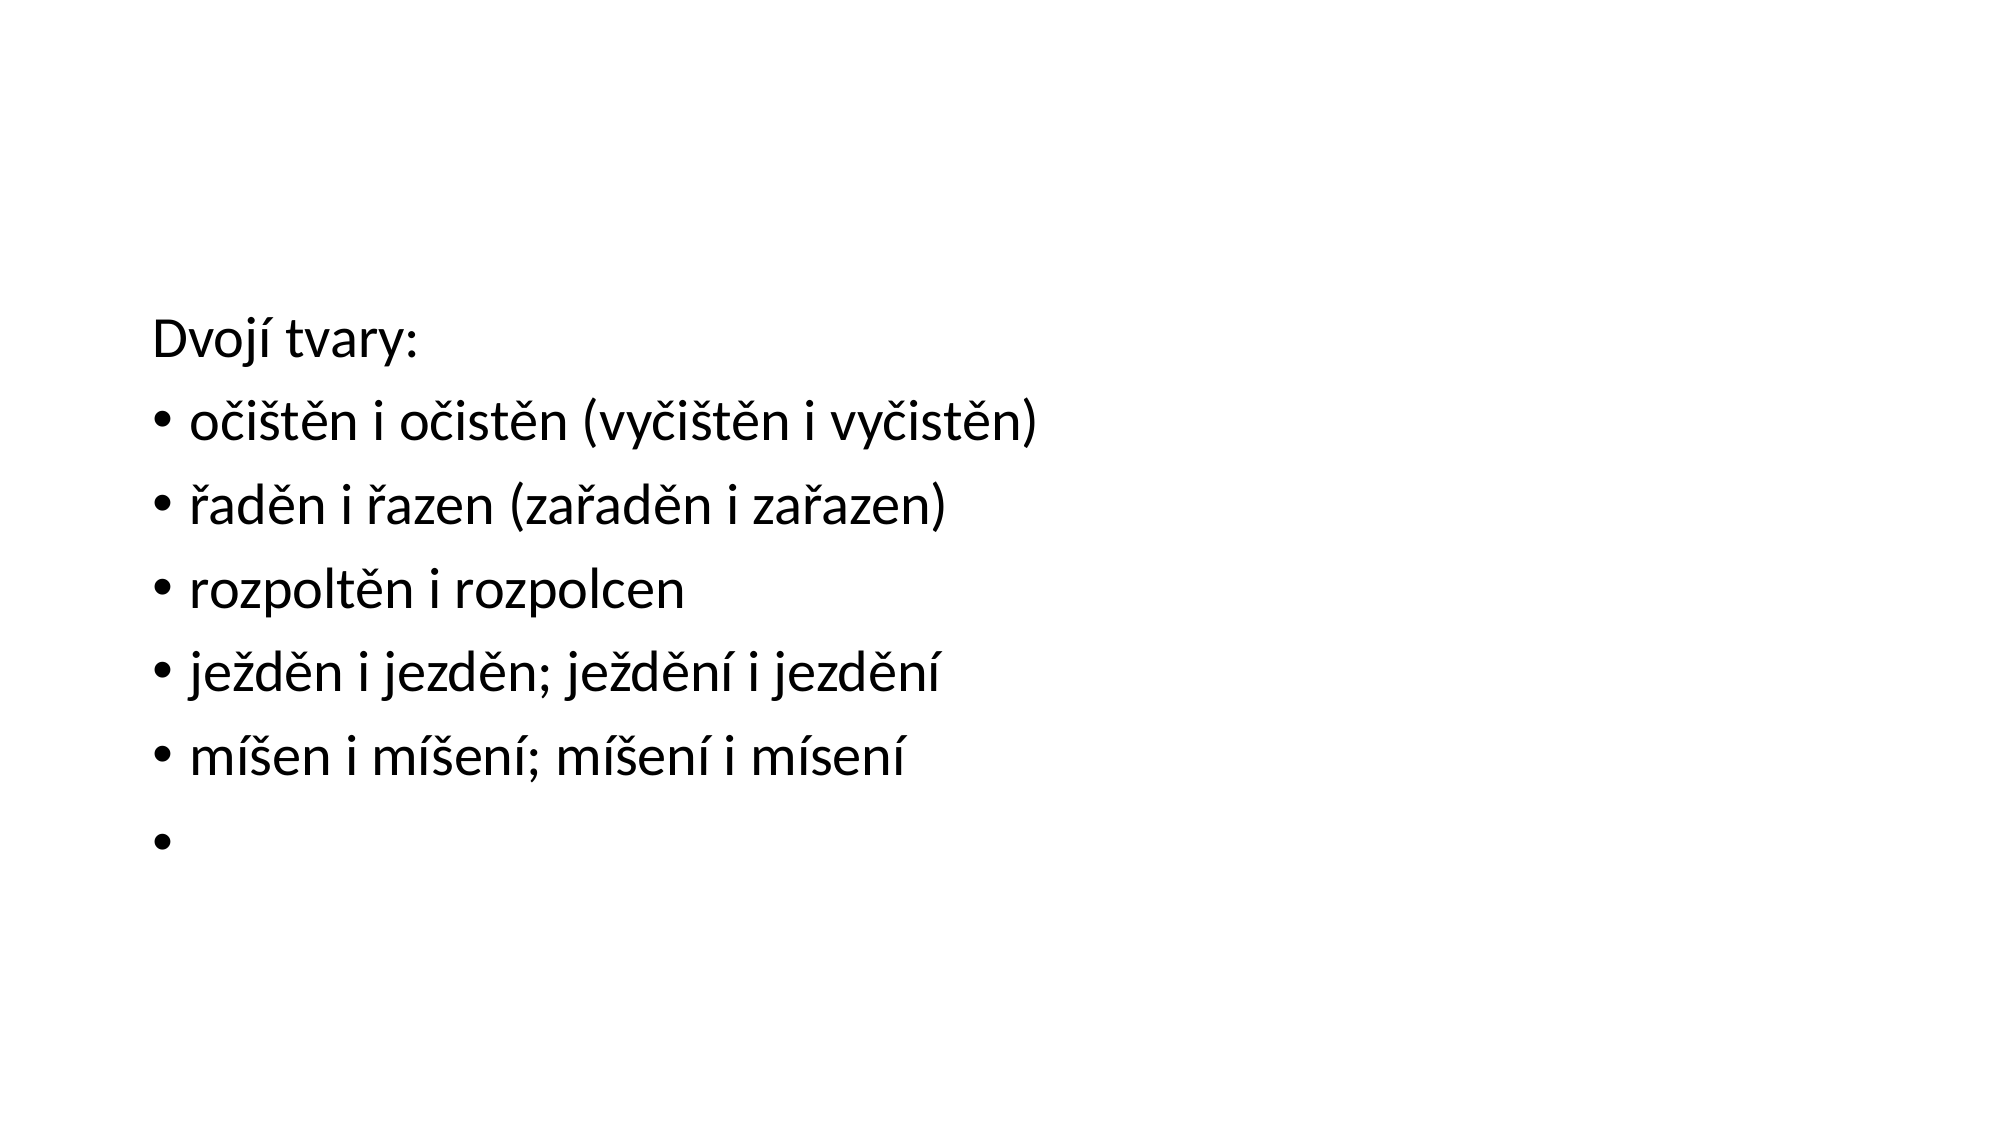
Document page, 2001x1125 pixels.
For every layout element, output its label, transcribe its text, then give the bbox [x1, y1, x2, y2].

list Dvojí tvary: očištěn i očistěn (vyčištěn i vyčistěn) řaděn i řazen (zařaděn i zařazen) rozpoltěn i rozpolcen ježděn i jezděn; ježdění i jezdění míšen i míšení; míšení i mísení [137, 299, 1863, 1014]
